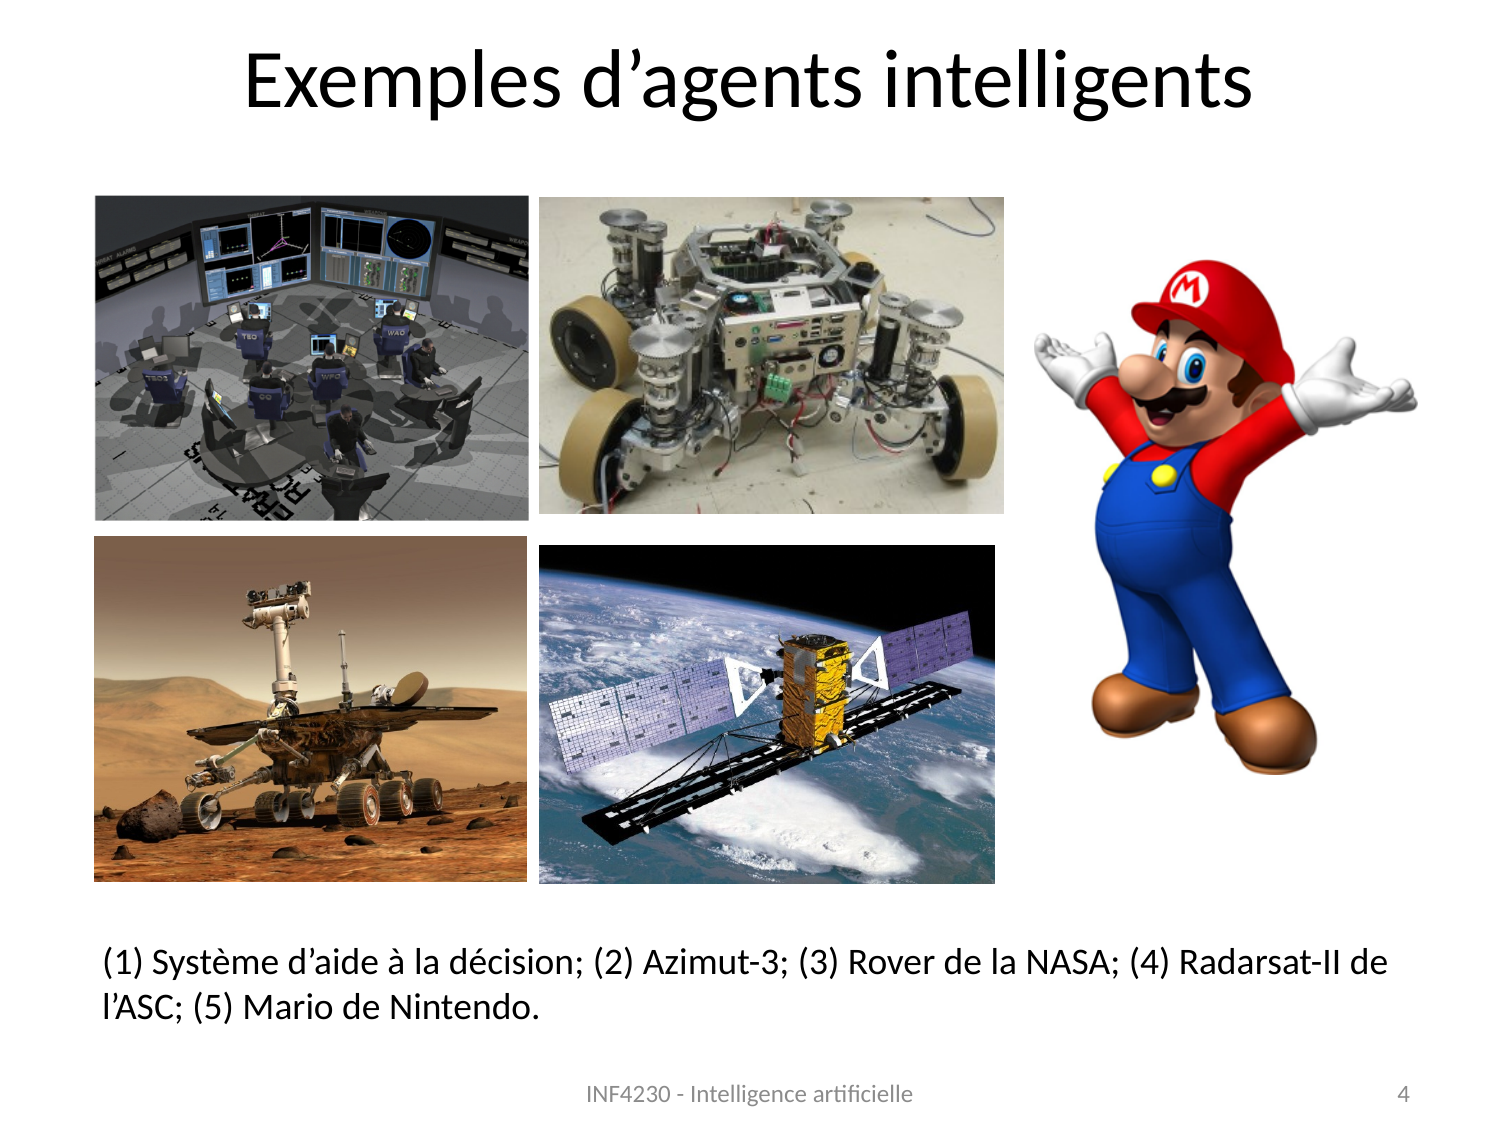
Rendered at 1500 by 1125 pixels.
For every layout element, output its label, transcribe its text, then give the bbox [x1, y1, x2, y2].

picture [94, 195, 529, 521]
footer INF4230 - Intelligence artificielle [441, 1060, 1059, 1124]
title Exemples d’agents intelligents [37, 16, 1462, 133]
picture [94, 536, 527, 882]
picture [539, 545, 995, 885]
slide_number <numéro> [1074, 1060, 1425, 1124]
text_box Système d’aide à la décision; (2) Azimut-3; (3) Rover de la NASA; (4) Radarsat-II de l’ASC; (5) Mario de Nintendo. [87, 929, 1478, 1035]
picture [539, 197, 1004, 514]
picture [1034, 259, 1418, 775]
